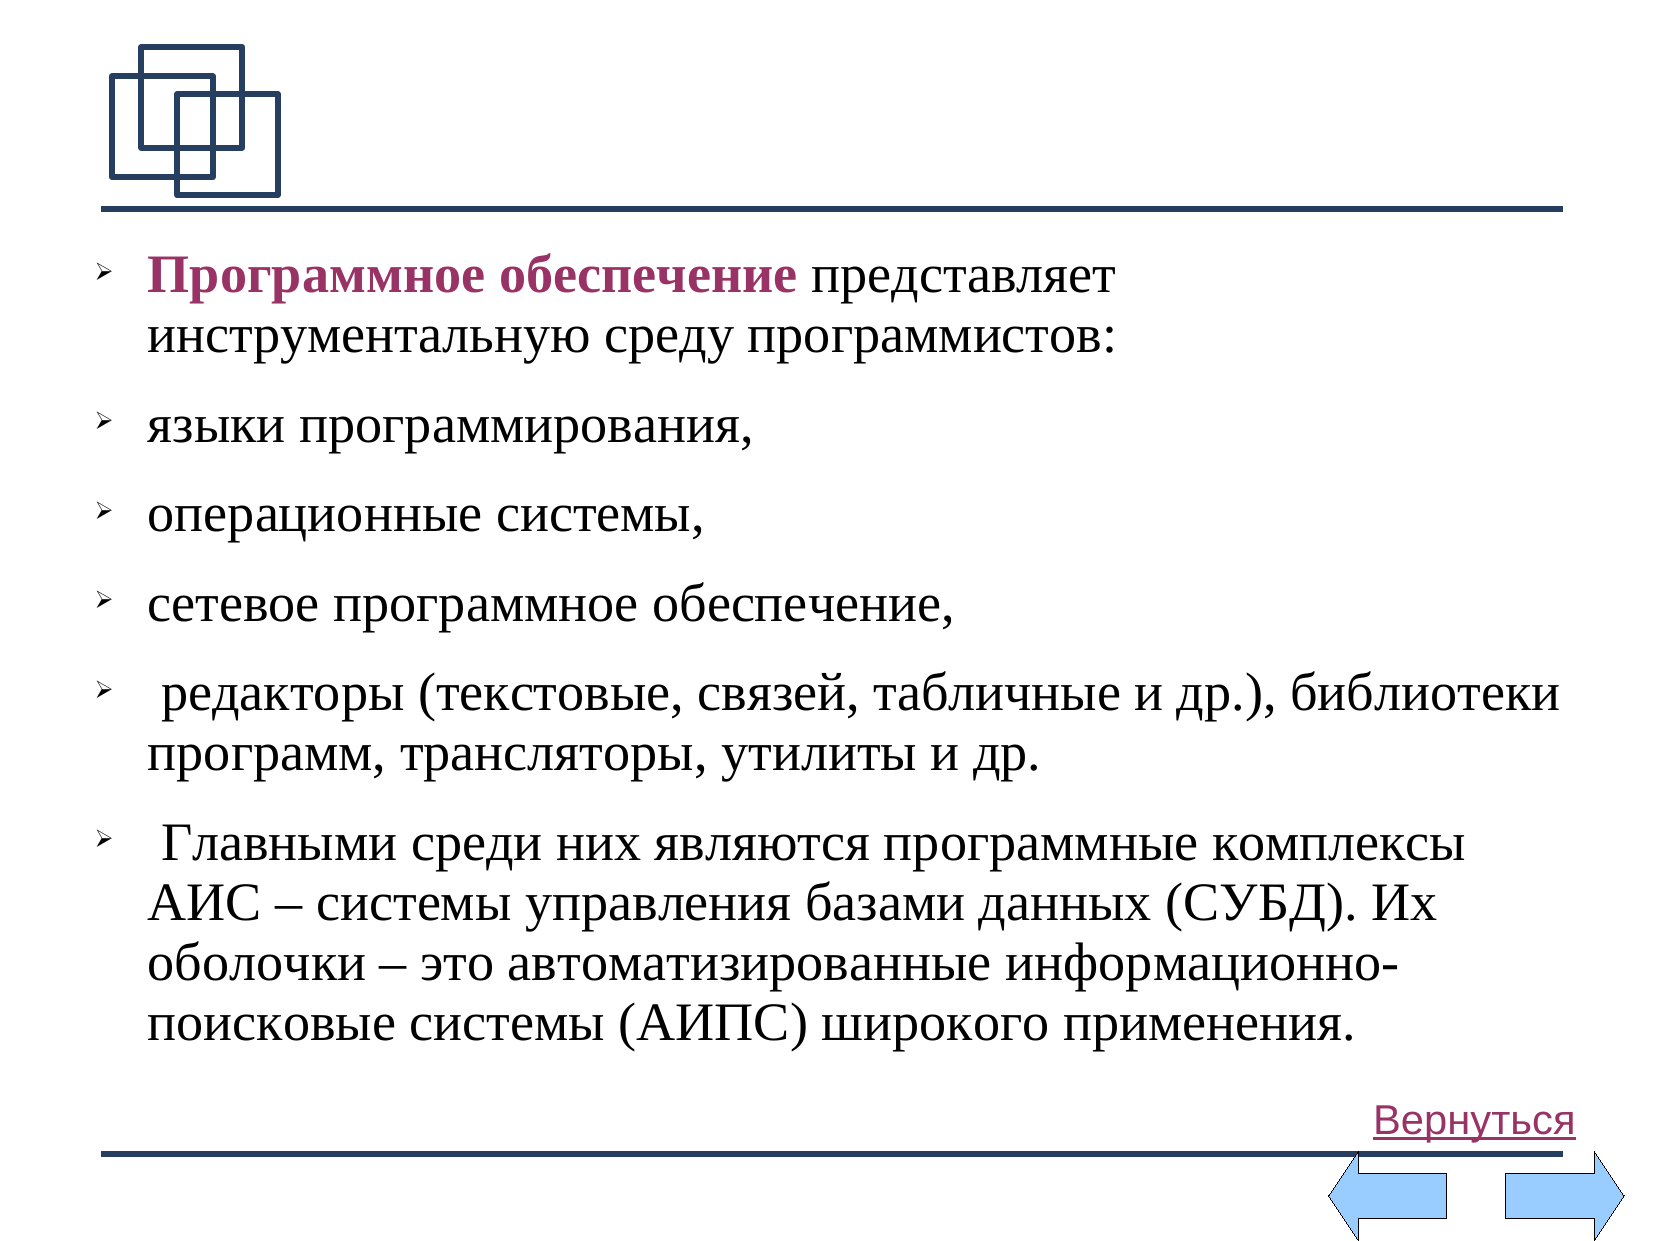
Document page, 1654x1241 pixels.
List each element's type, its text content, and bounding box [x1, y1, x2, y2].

text_box [1328, 1151, 1447, 1241]
text_box [1505, 1152, 1625, 1241]
list Программное обеспечение представляет инструментальную среду программистов: языки программирования, операционные системы, сетевое программное обеспечение, редакторы (текстовые, связей, табличные и др.), библиотеки программ, трансляторы, утилиты и др. Главными среди них являются программные комплексы АИС – системы управления базами данных (СУБД). Их оболочки – это автоматизированные информационно-поисковые системы (АИПС) широкого применения. [76, 244, 1565, 1064]
text_box Вернуться [1358, 1089, 1616, 1152]
